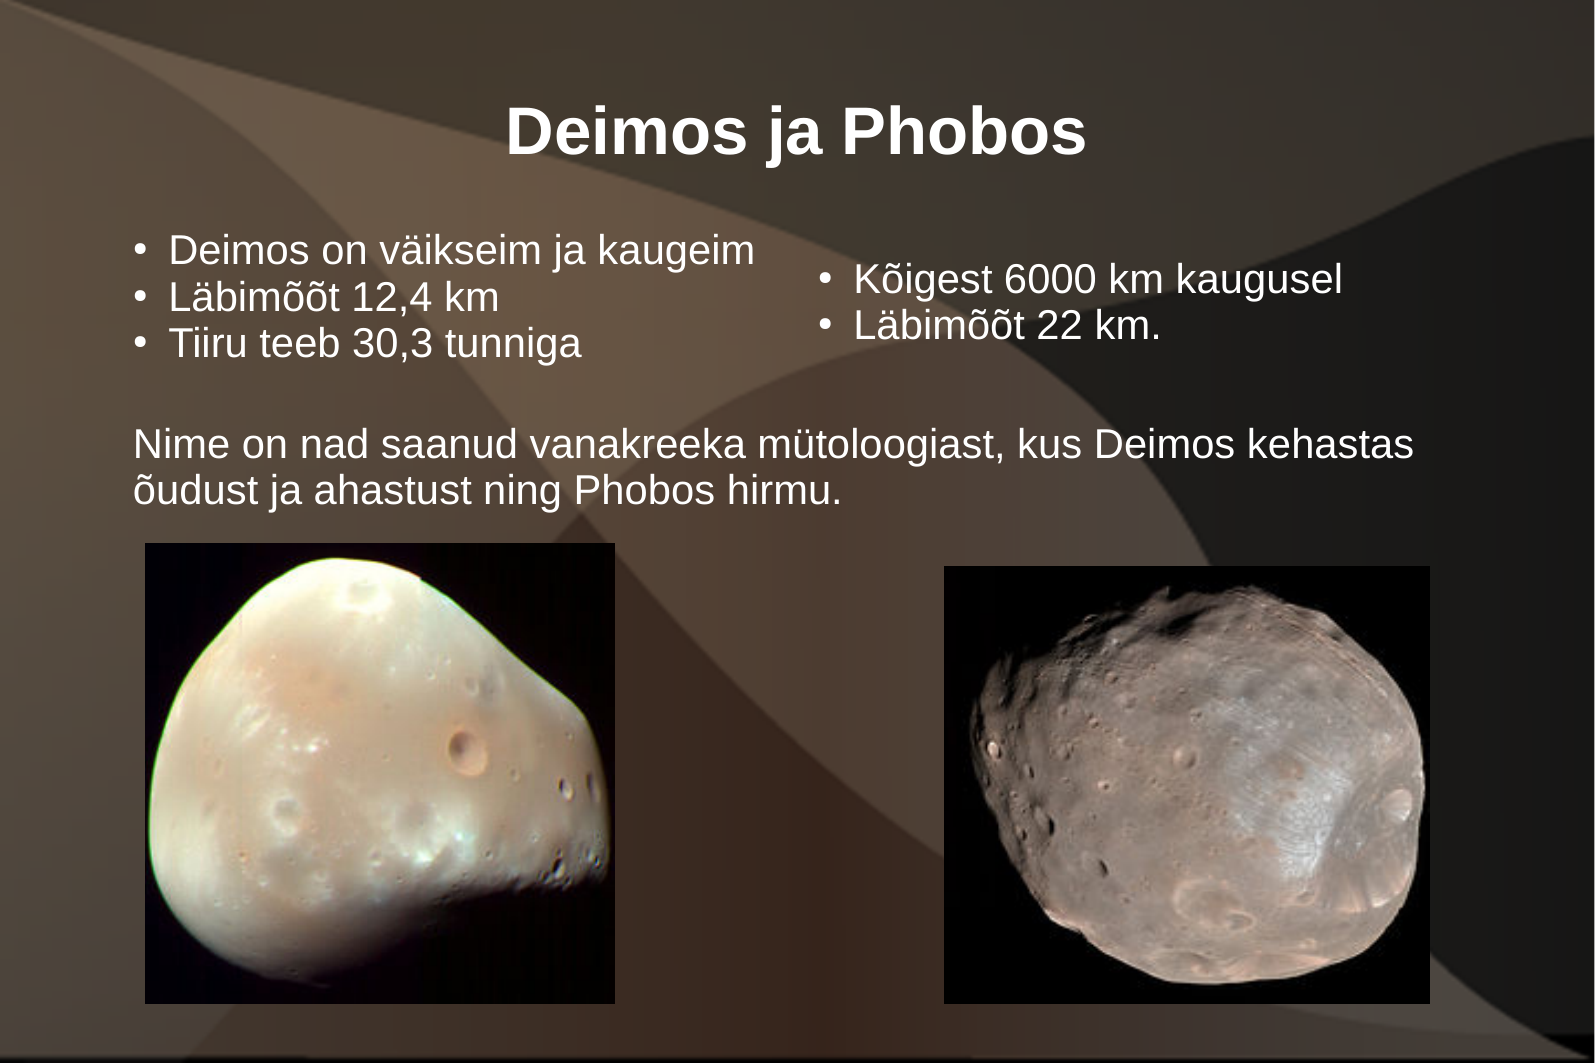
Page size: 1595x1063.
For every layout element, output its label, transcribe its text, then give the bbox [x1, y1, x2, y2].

text_box Deimos on väikseim ja kaugeim Läbimõõt 12,4 km Tiiru teeb 30,3 tunniga [118, 219, 792, 426]
title Deimos ja Phobos [79, 42, 1515, 220]
text_box Kõigest 6000 km kaugusel Läbimõõt 22 km. [803, 248, 1477, 404]
picture [0, 0, 1595, 1063]
text_box Nime on nad saanud vanakreeka mütoloogiast, kus Deimos kehastas õudust ja ahastust ning Phobos hirmu. [118, 413, 1501, 522]
